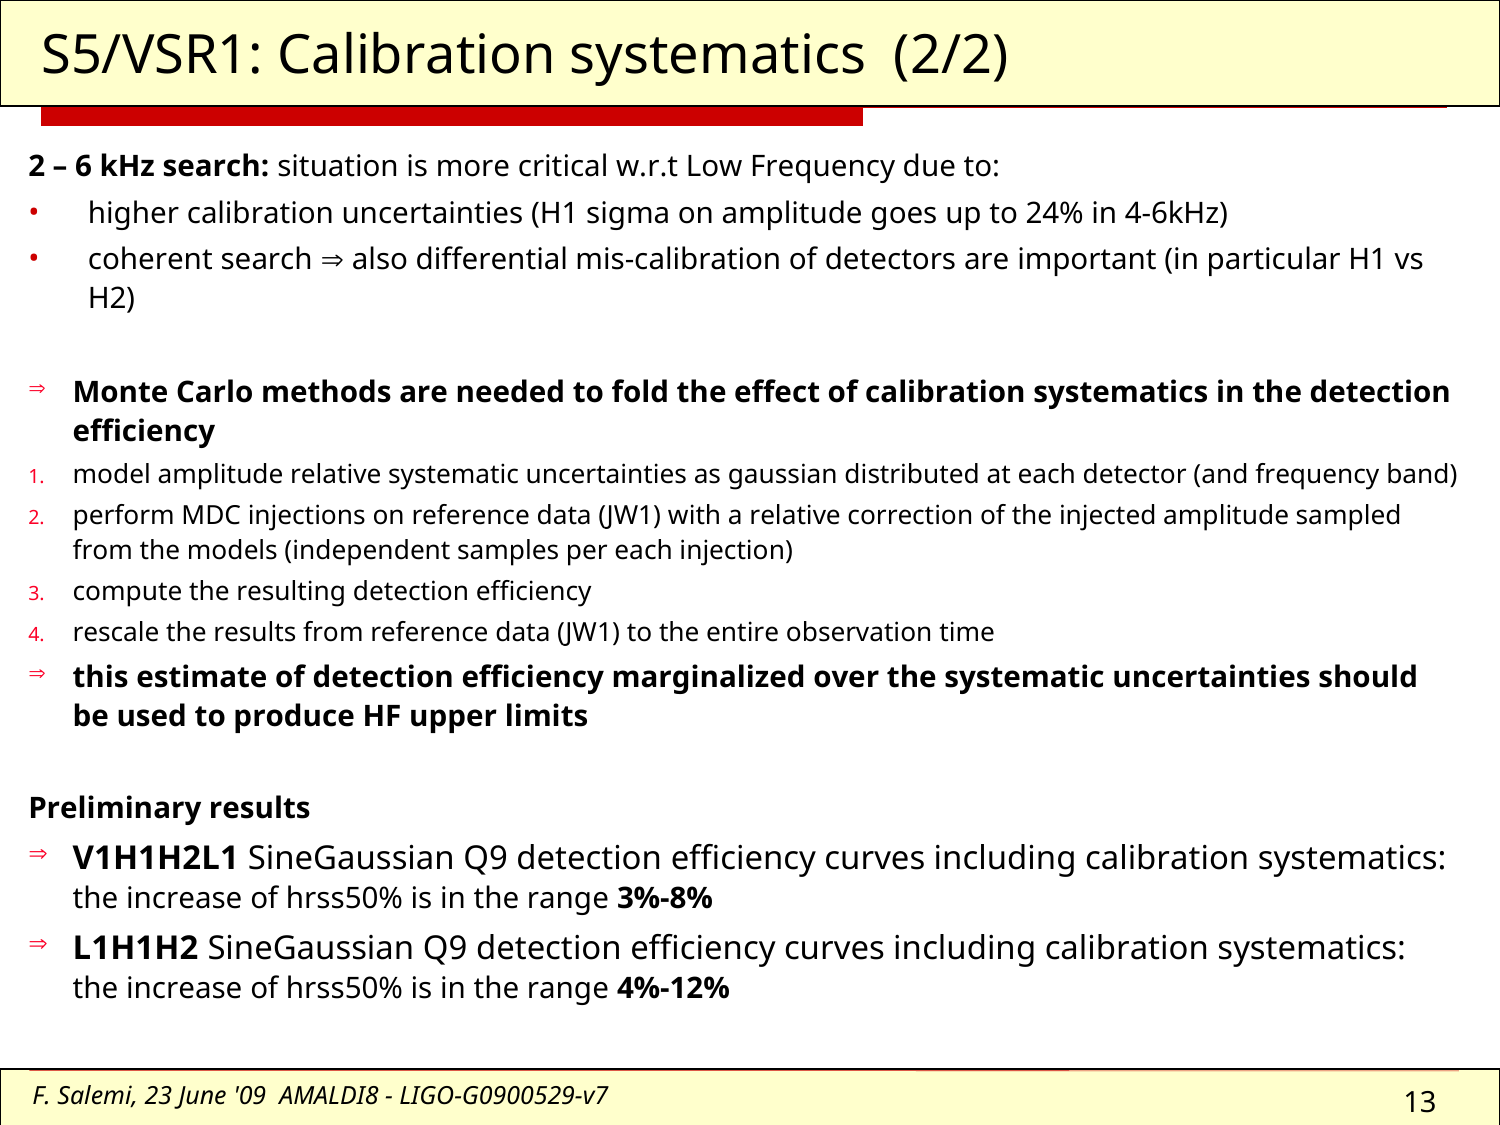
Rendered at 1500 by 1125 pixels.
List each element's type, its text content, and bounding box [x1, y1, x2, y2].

list 2 – 6 kHz search: situation is more critical w.r.t Low Frequency due to: higher calibration uncertainties (H1 sigma on amplitude goes up to 24% in 4-6kHz) coherent search  also differential mis-calibration of detectors are important (in particular H1 vs H2) Monte Carlo methods are needed to fold the effect of calibration systematics in the detection efficiency model amplitude relative systematic uncertainties as gaussian distributed at each detector (and frequency band) perform MDC injections on reference data (JW1) with a relative correction of the injected amplitude sampled from the models (independent samples per each injection) compute the resulting detection efficiency rescale the results from reference data (JW1) to the entire observation time this estimate of detection efficiency marginalized over the systematic uncertainties should be used to produce HF upper limits Preliminary results V1H1H2L1 SineGaussian Q9 detection efficiency curves including calibration systematics: the increase of hrss50% is in the range 3%-8% L1H1H2 SineGaussian Q9 detection efficiency curves including calibration systematics: the increase of hrss50% is in the range 4%-12% [13, 138, 1477, 1052]
title S5/VSR1: Calibration systematics (2/2) [41, 11, 1406, 93]
